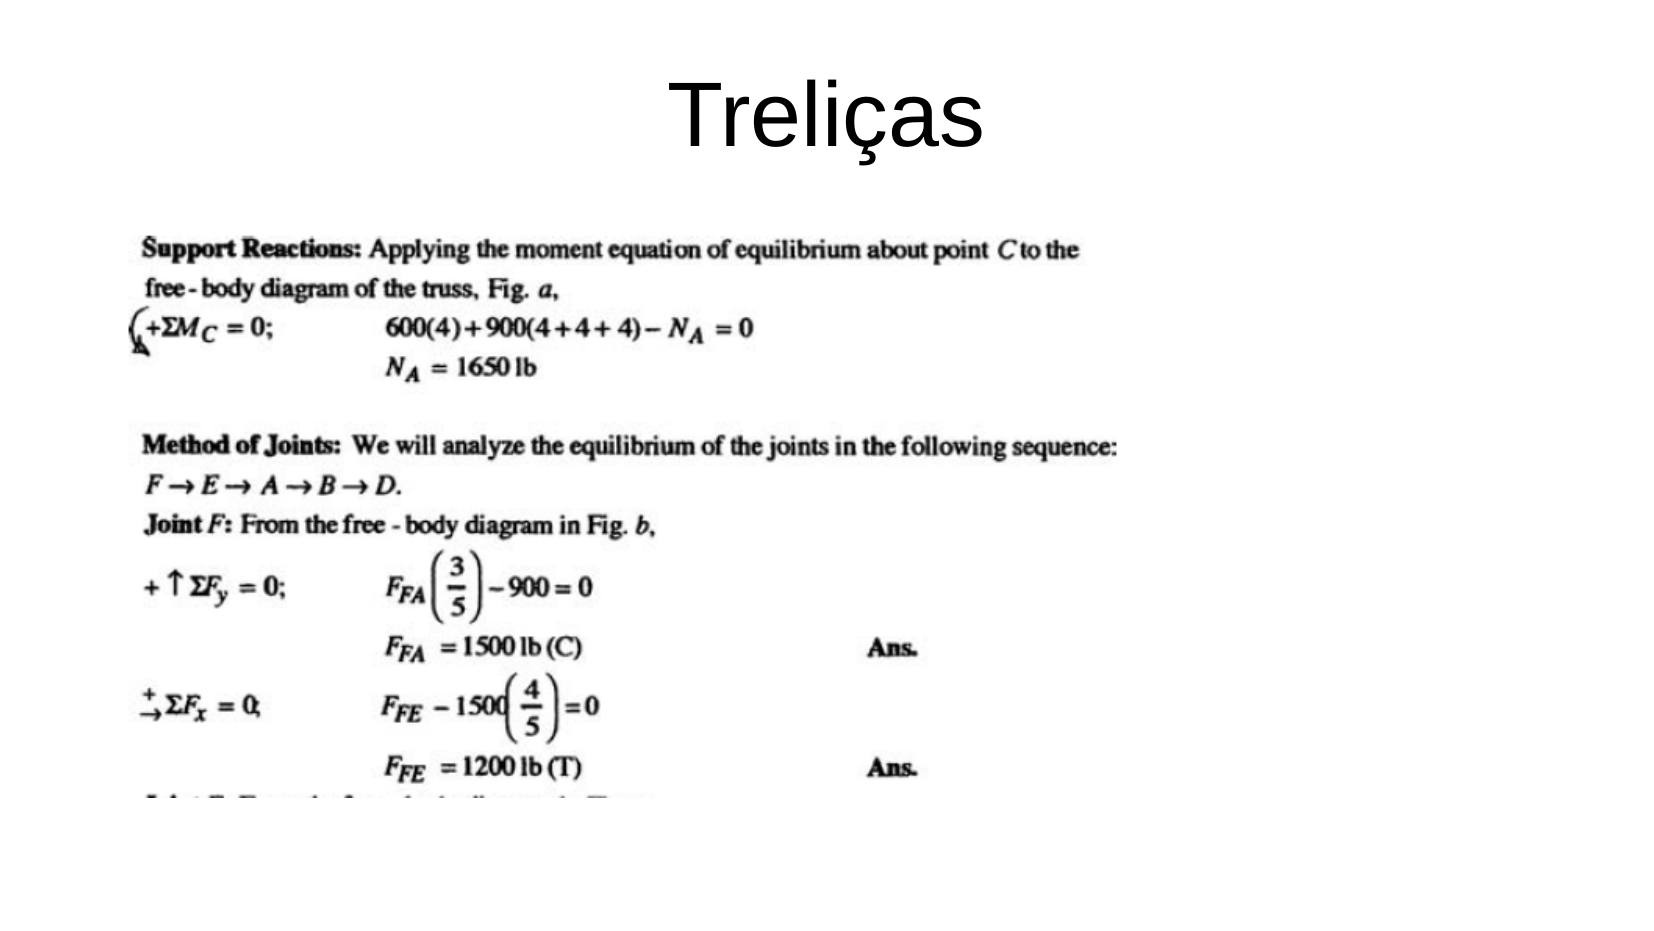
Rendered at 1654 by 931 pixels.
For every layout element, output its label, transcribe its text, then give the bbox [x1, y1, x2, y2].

picture [118, 222, 1162, 798]
title Treliças [82, 37, 1571, 193]
